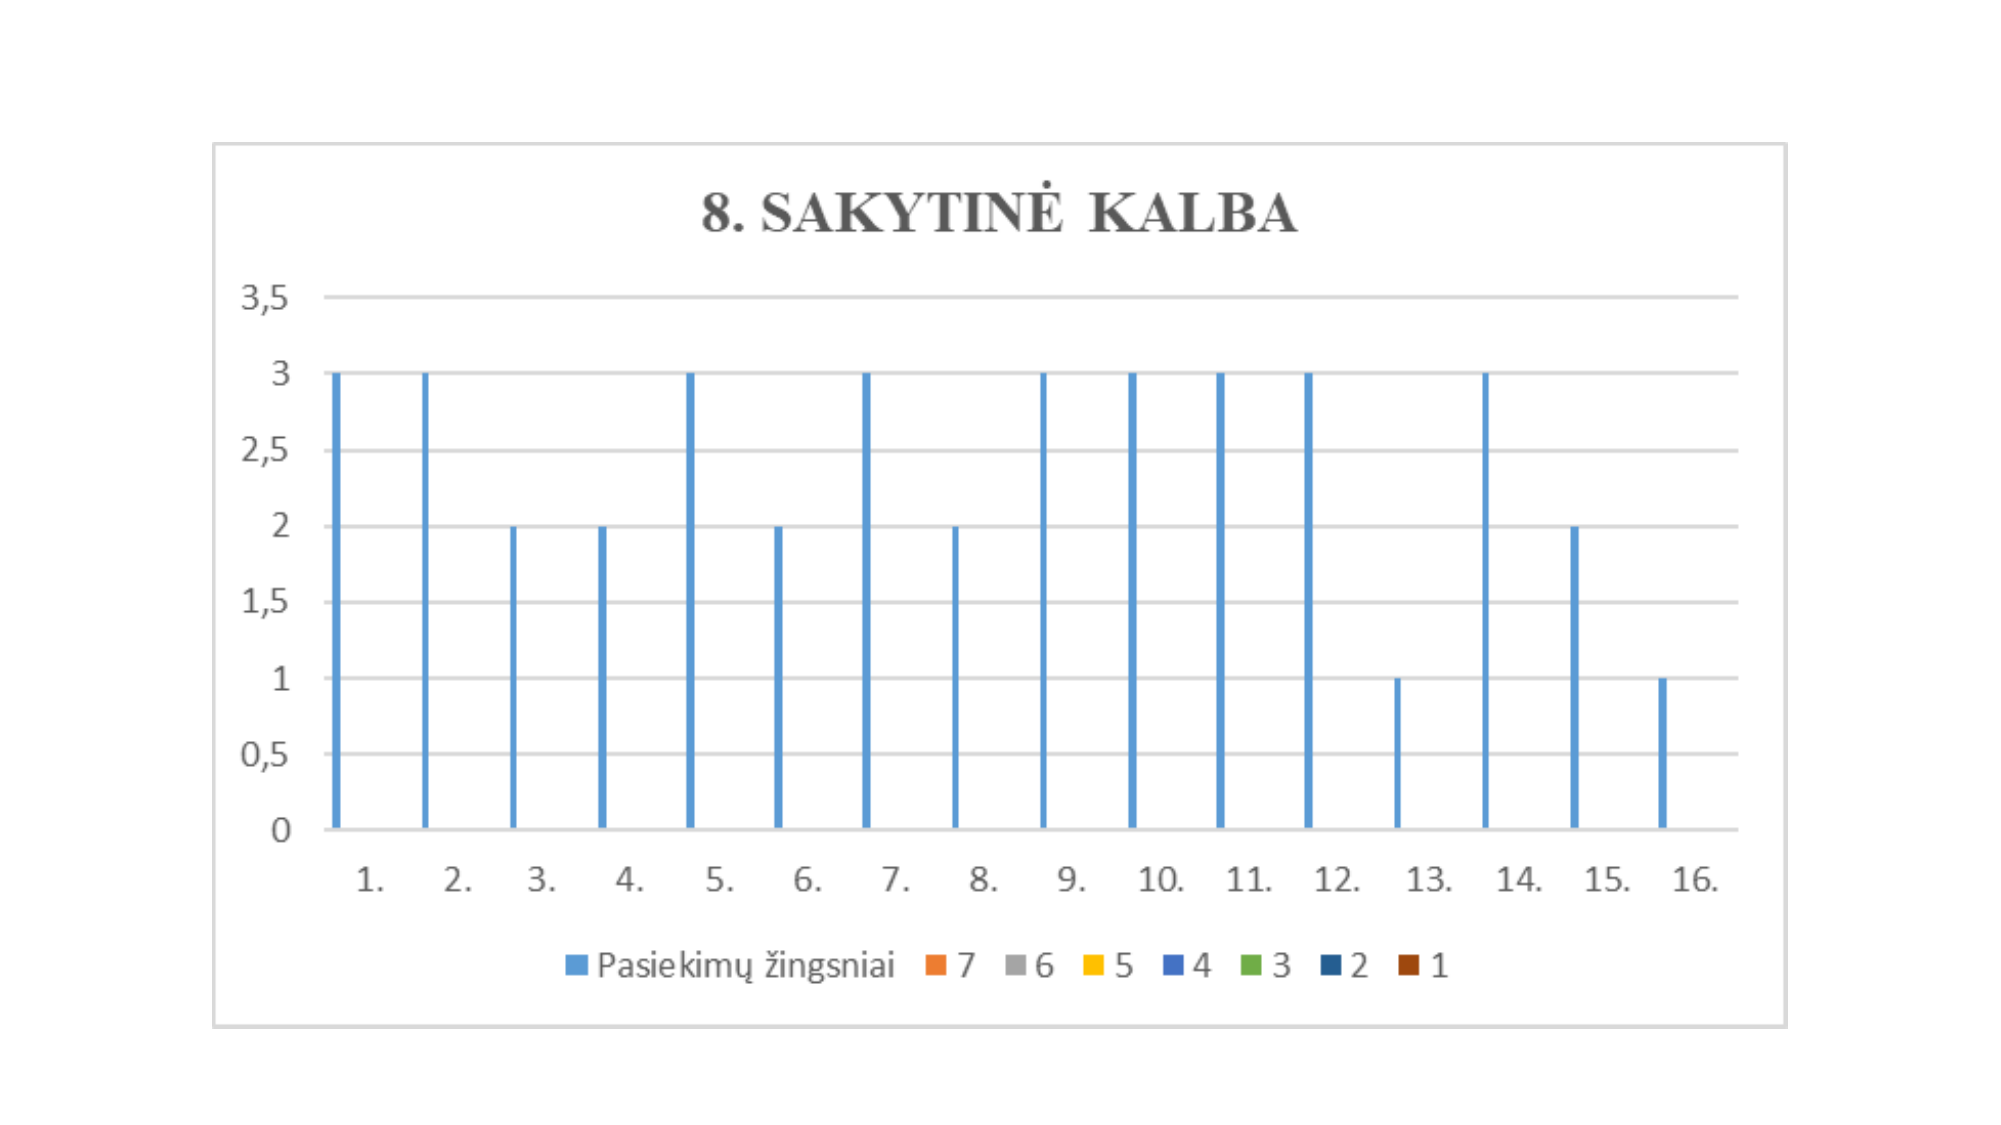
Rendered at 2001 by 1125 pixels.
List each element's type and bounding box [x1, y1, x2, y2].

picture [212, 142, 1788, 1029]
